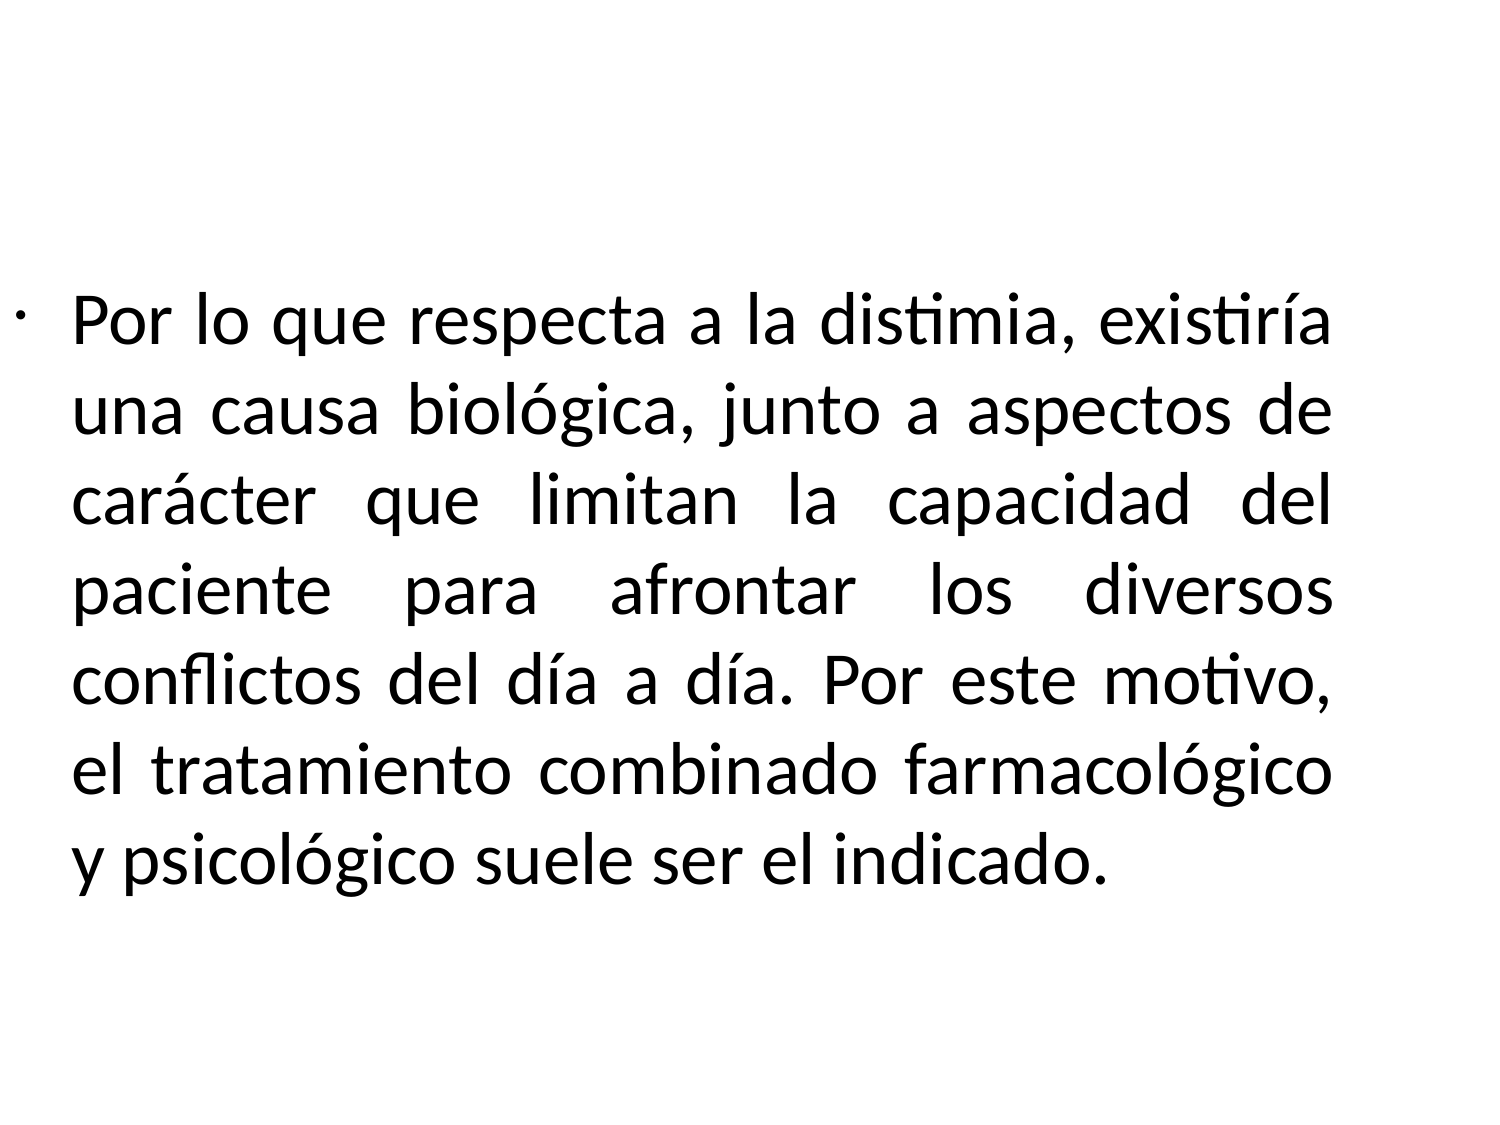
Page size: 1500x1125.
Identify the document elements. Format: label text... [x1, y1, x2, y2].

list Por lo que respecta a la distimia, existiría una causa biológica, junto a aspectos de carácter que limitan la capacidad del paciente para afrontar los diversos conflictos del día a día. Por este motivo, el tratamiento combinado farmacológico y psicológico suele ser el indicado. [0, 262, 1350, 1005]
